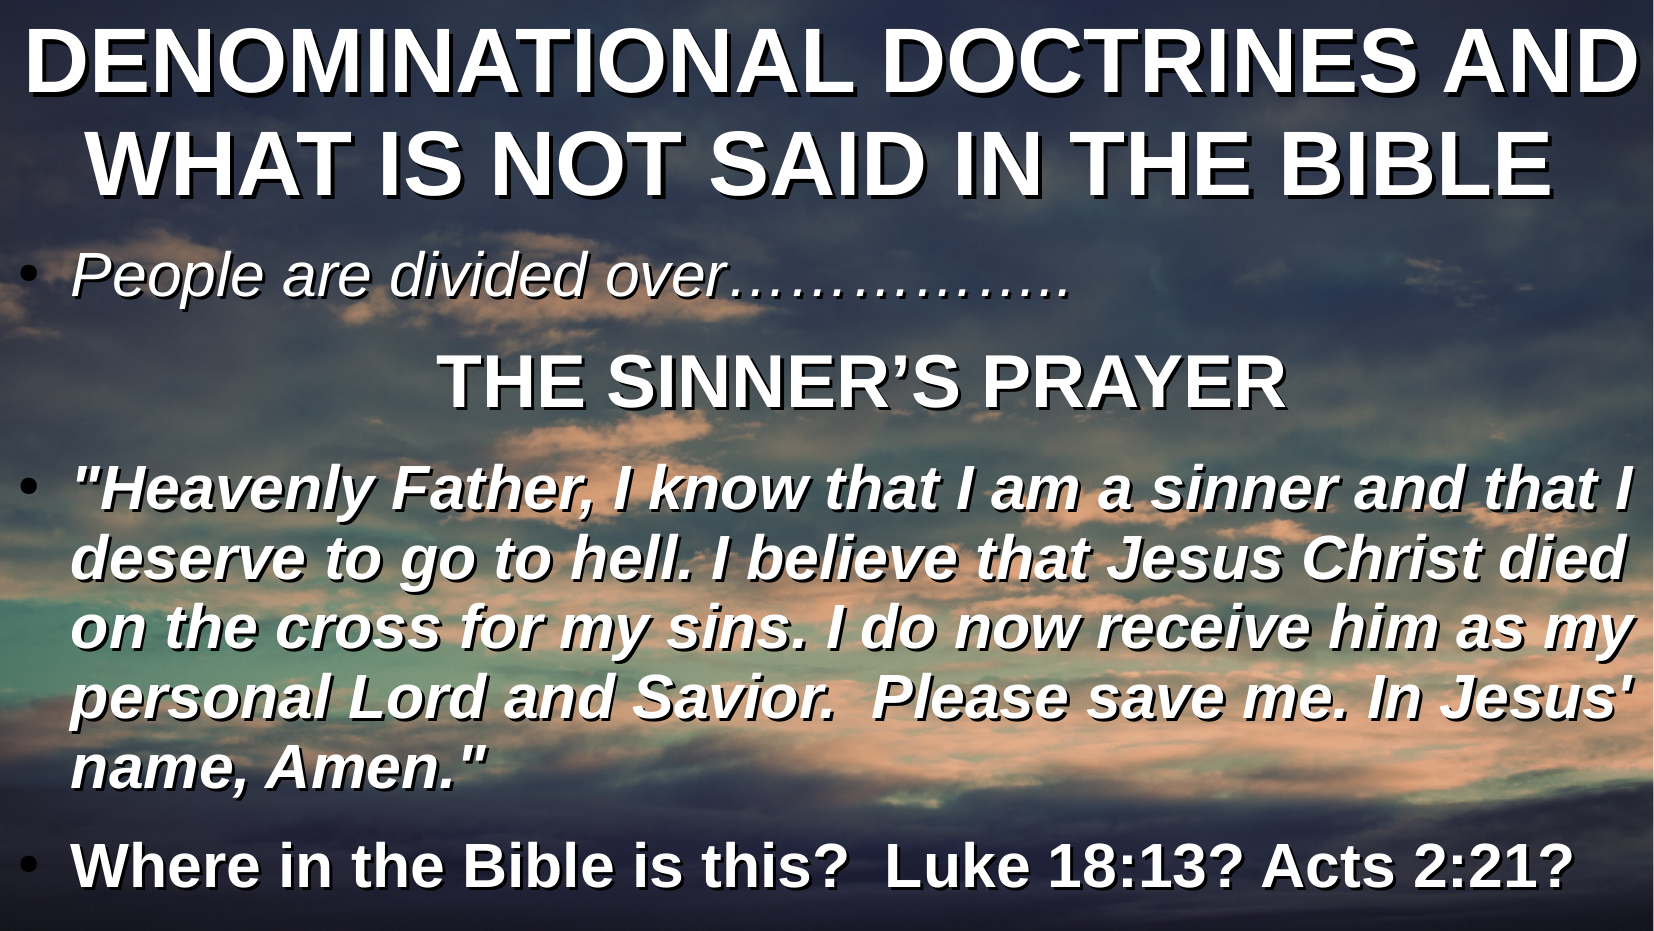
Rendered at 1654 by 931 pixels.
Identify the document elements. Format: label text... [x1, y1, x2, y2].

list People are divided over…………….. THE SINNER’S PRAYER "Heavenly Father, I know that I am a sinner and that I deserve to go to hell. I believe that Jesus Christ died on the cross for my sins. I do now receive him as my personal Lord and Savior. Please save me. In Jesus' name, Amen." Where in the Bible is this? Luke 18:13? Acts 2:21? [0, 240, 1654, 931]
title DENOMINATIONAL DOCTRINES AND WHAT IS NOT SAID IN THE BIBLE [15, 9, 1651, 216]
picture [0, 0, 1654, 240]
